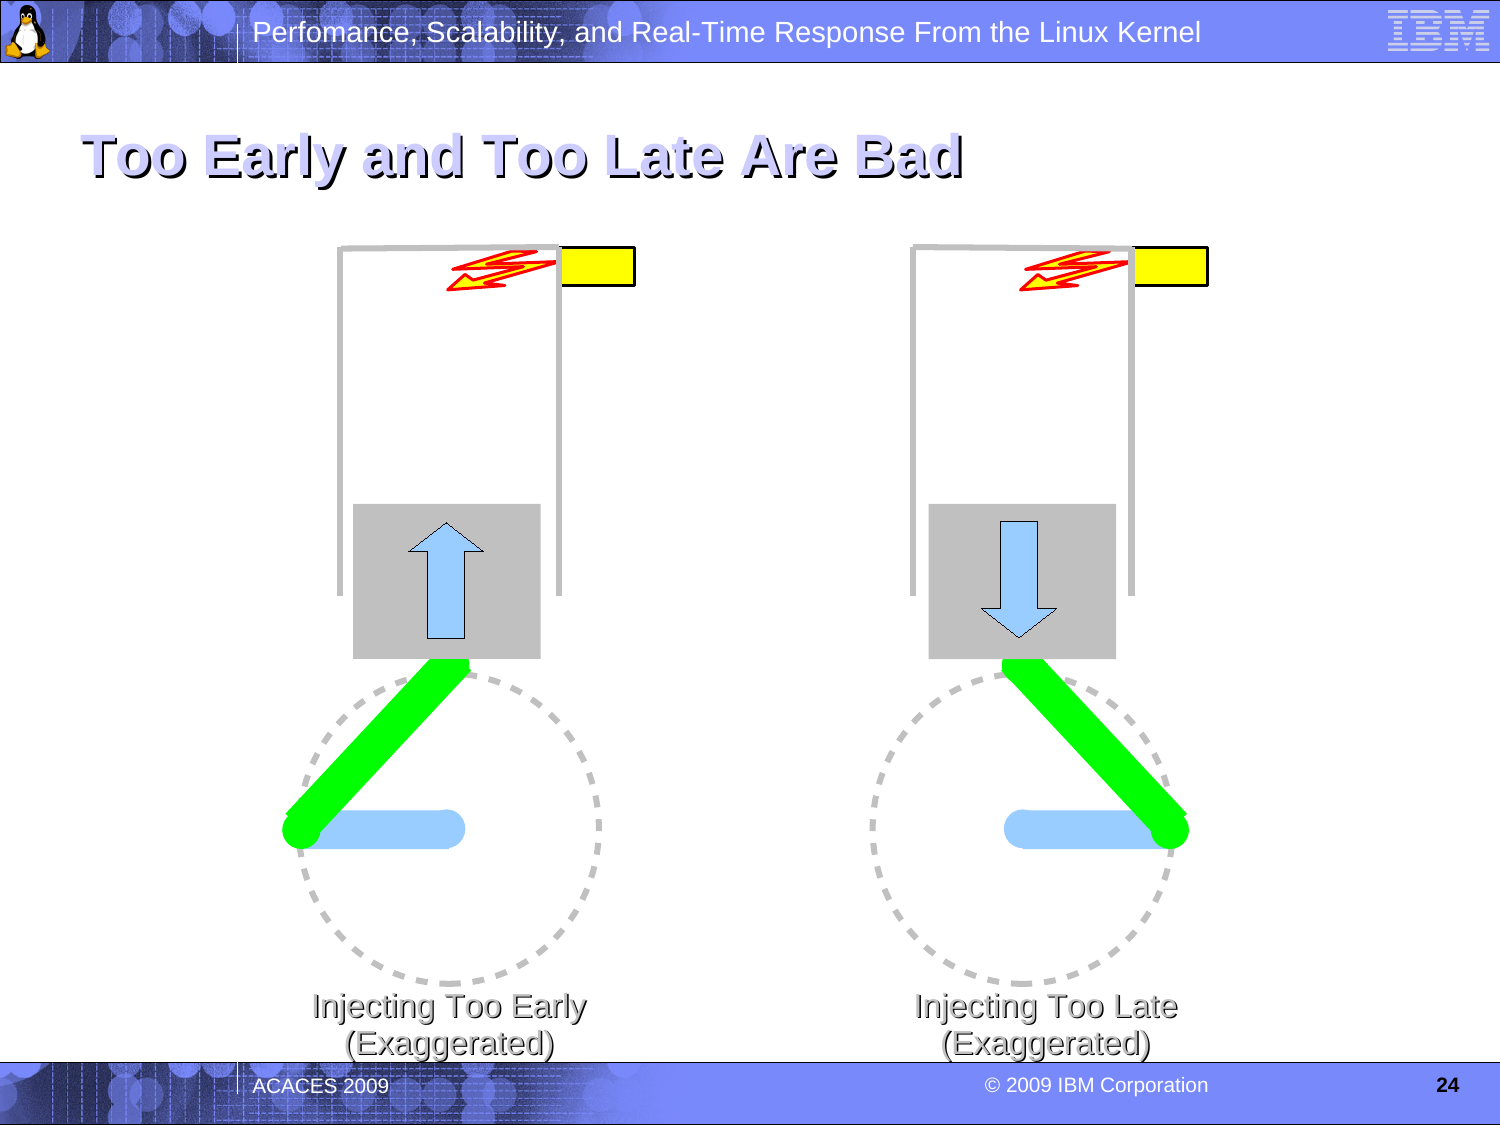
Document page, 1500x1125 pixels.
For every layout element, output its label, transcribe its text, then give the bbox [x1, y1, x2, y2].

text_box [562, 247, 635, 286]
title Too Early and Too Late Are Bad [79, 124, 1433, 192]
text_box Injecting Too Early (Exaggerated) [296, 979, 602, 1072]
picture [0, 1063, 1500, 1124]
text_box [1135, 247, 1208, 286]
text_box [928, 503, 1189, 850]
text_box [1020, 252, 1128, 290]
text_box [447, 251, 556, 290]
text_box [282, 503, 541, 850]
picture [1, 1, 1500, 62]
text_box Injecting Too Late (Exaggerated) [898, 979, 1193, 1072]
